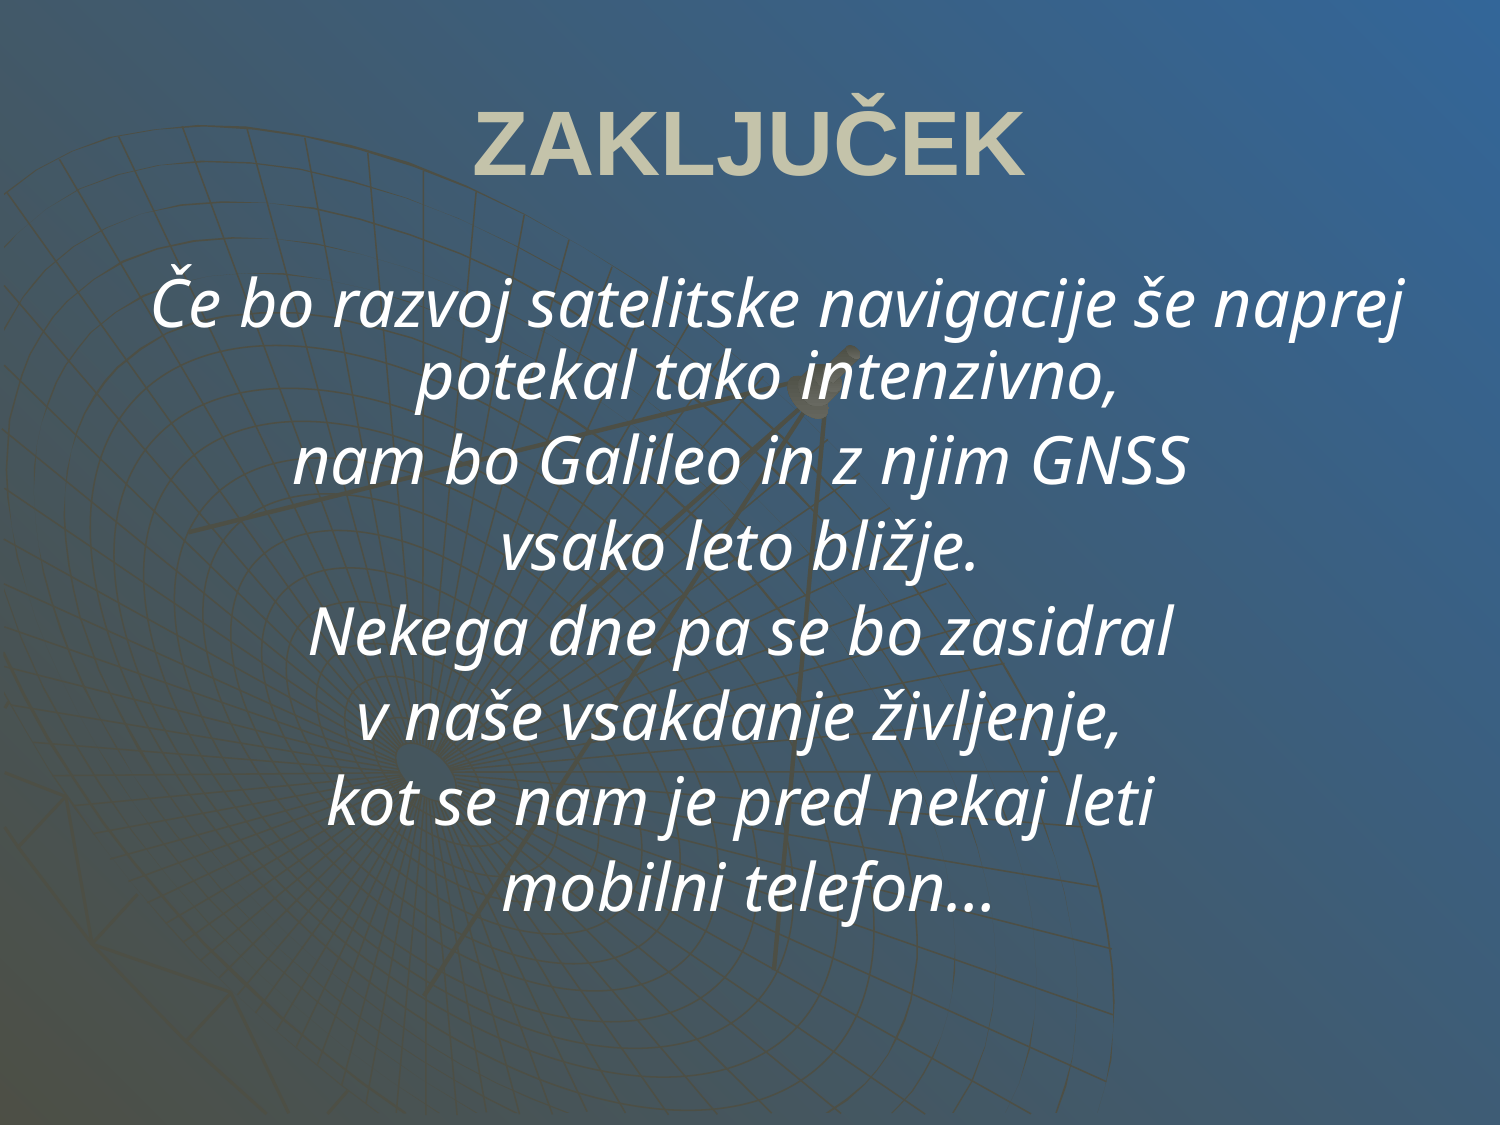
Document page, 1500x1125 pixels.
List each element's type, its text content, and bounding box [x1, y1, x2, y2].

title ZAKLJUČEK [75, 45, 1425, 233]
list Če bo razvoj satelitske navigacije še naprej potekal tako intenzivno, nam bo Galileo in z njim GNSS vsako leto bližje. Nekega dne pa se bo zasidral v naše vsakdanje življenje, kot se nam je pred nekaj leti mobilni telefon… [75, 262, 1425, 1006]
